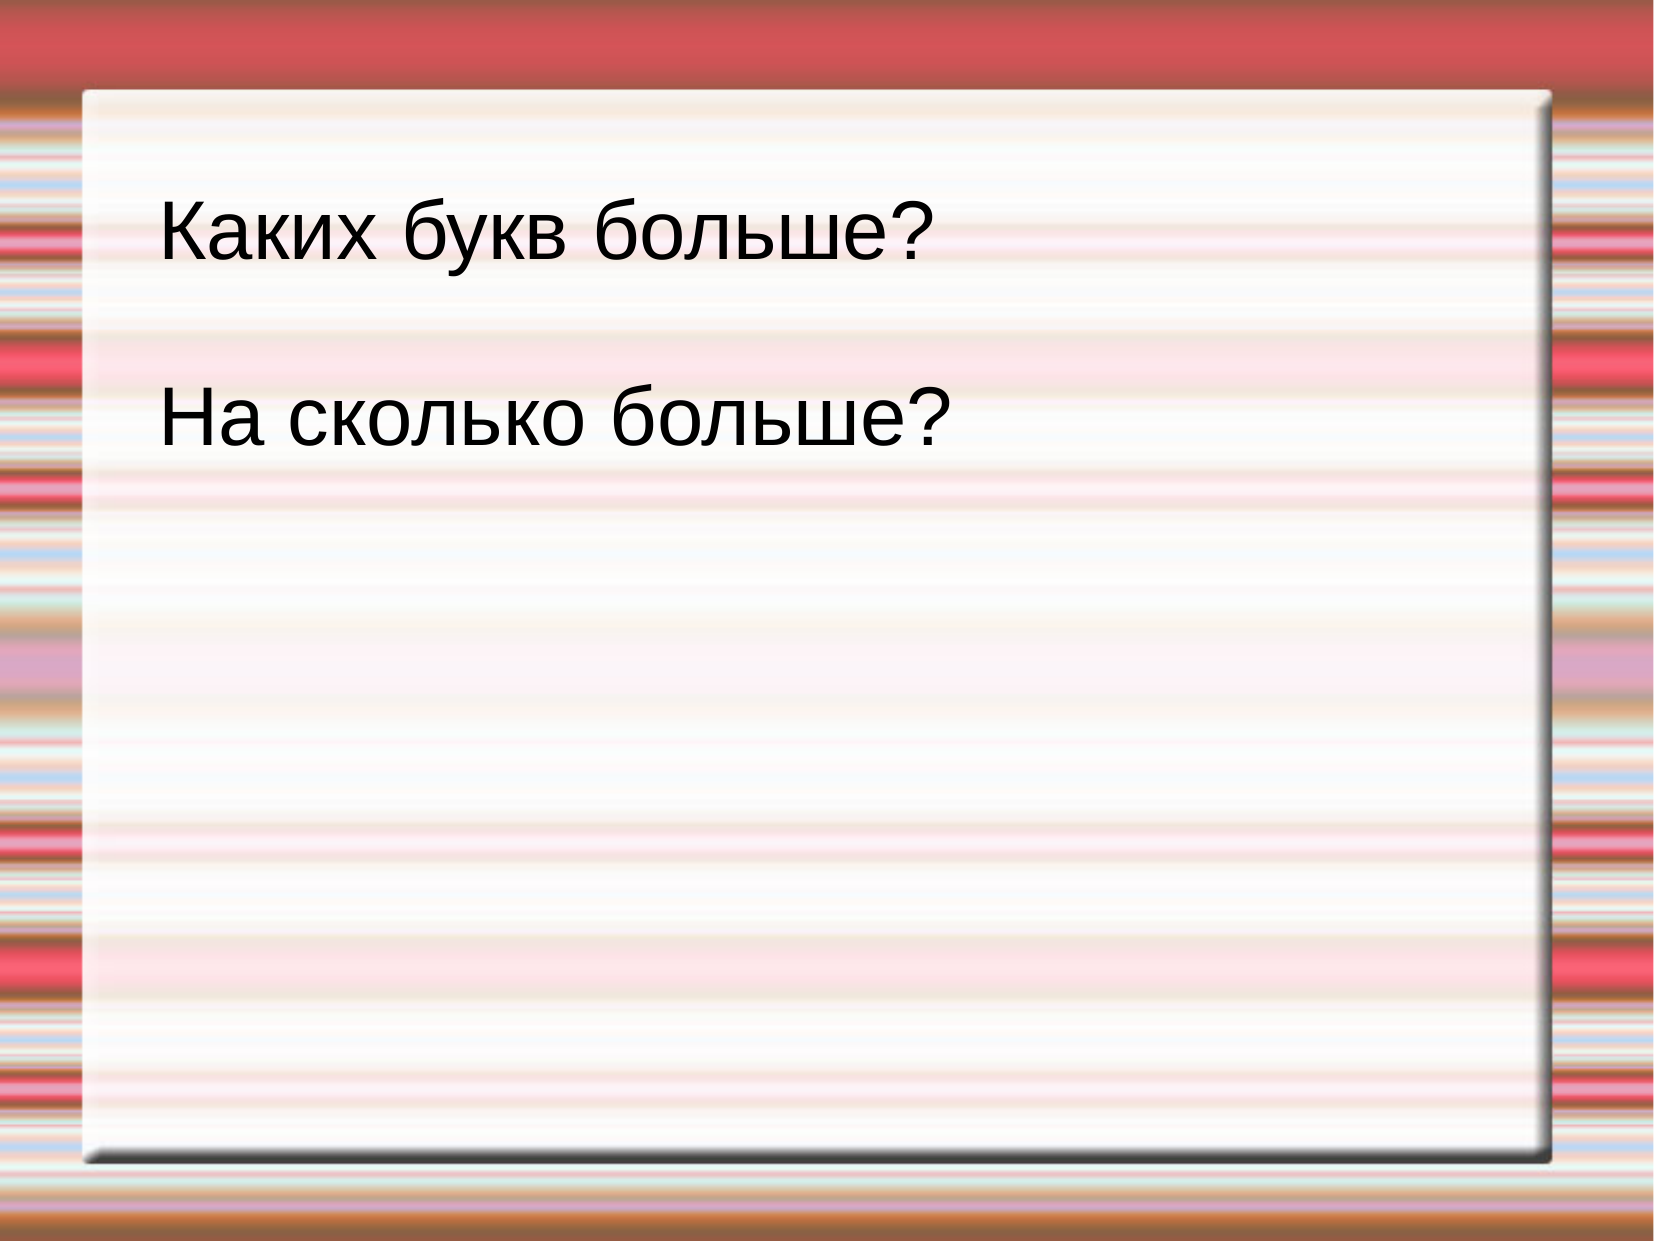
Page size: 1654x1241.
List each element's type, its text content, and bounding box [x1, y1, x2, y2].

picture [0, 0, 1654, 1241]
text_box Каких букв больше? На сколько больше? [143, 177, 969, 472]
